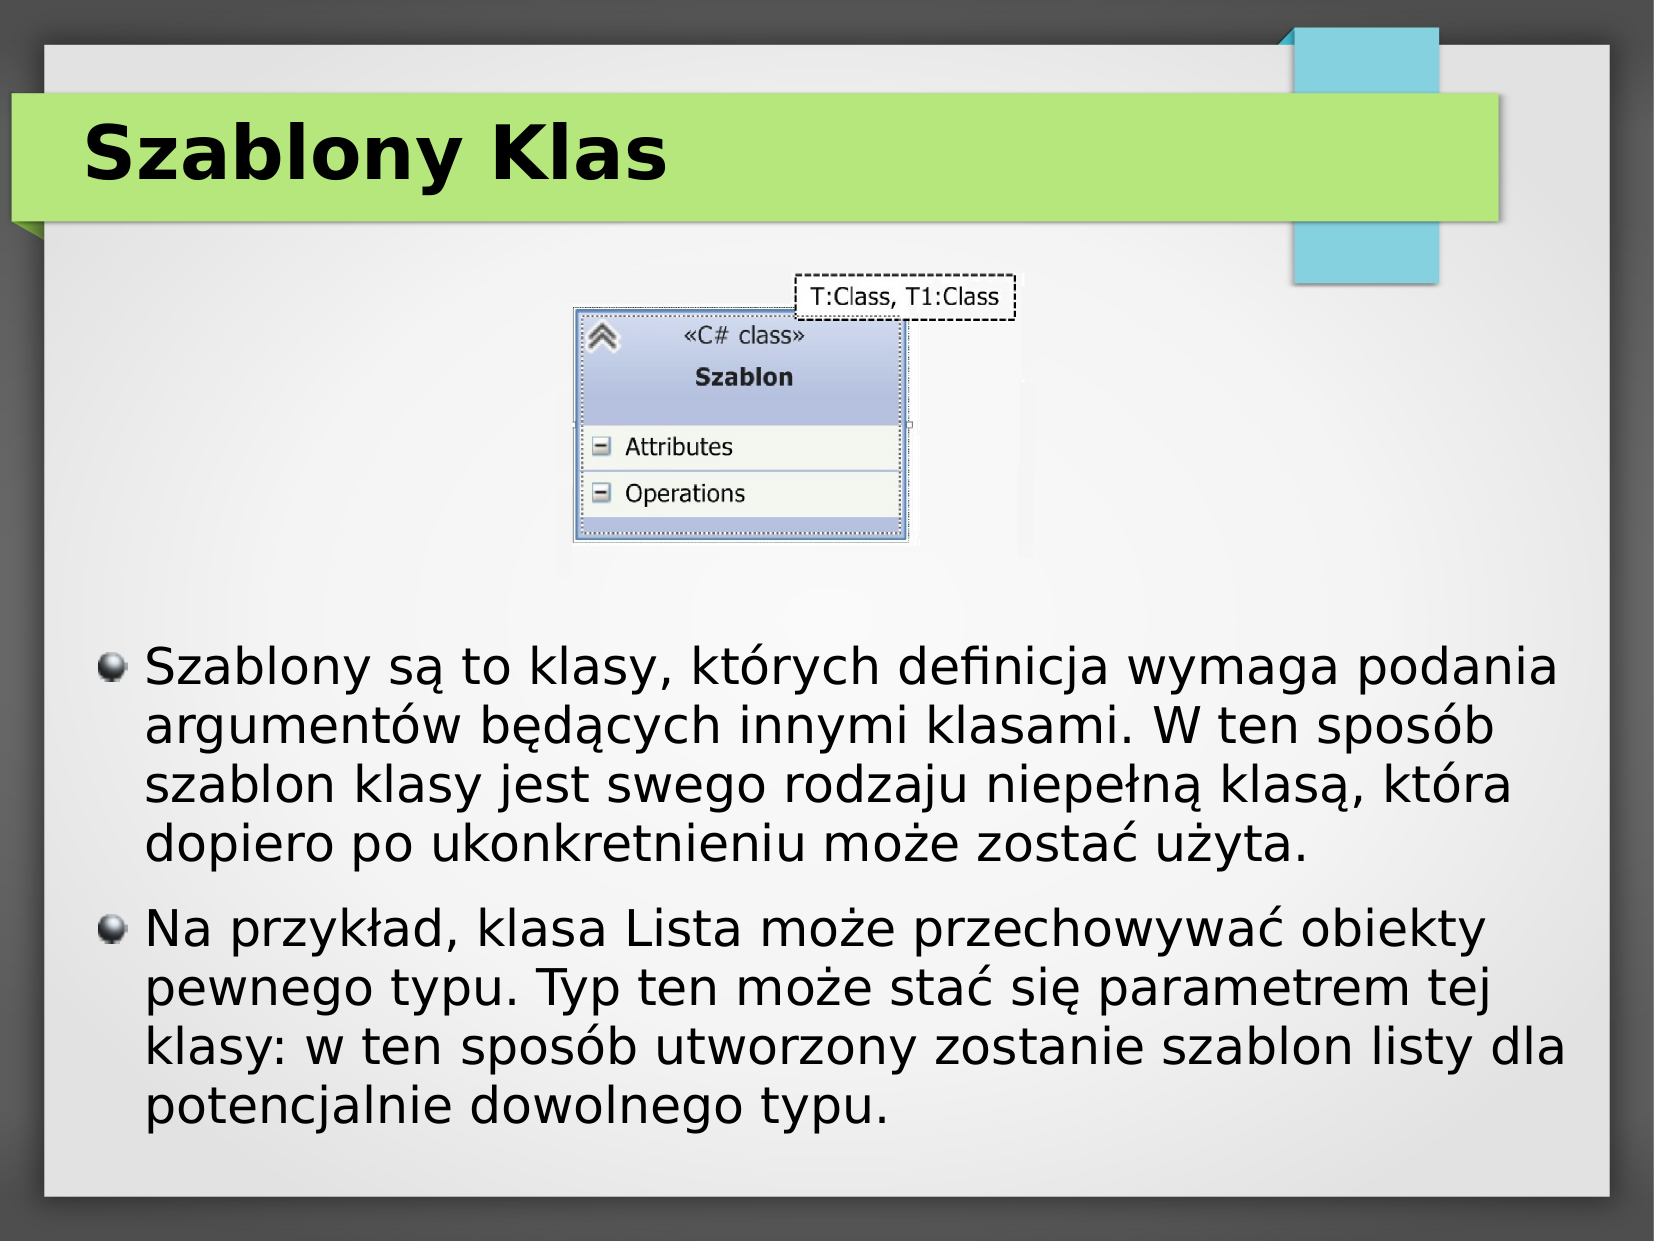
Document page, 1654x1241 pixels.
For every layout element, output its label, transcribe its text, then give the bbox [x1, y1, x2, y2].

list Szablony są to klasy, których definicja wymaga podania argumentów będących innymi klasami. W ten sposób szablon klasy jest swego rodzaju niepełną klasą, która dopiero po ukonkretnieniu może zostać użyta. Na przykład, klasa Lista może przechowywać obiekty pewnego typu. Typ ten może stać się parametrem tej klasy: w ten sposób utworzony zostanie szablon listy dla potencjalnie dowolnego typu. [82, 637, 1571, 1182]
picture [0, 0, 1654, 1241]
title Szablony Klas [82, 94, 1264, 213]
